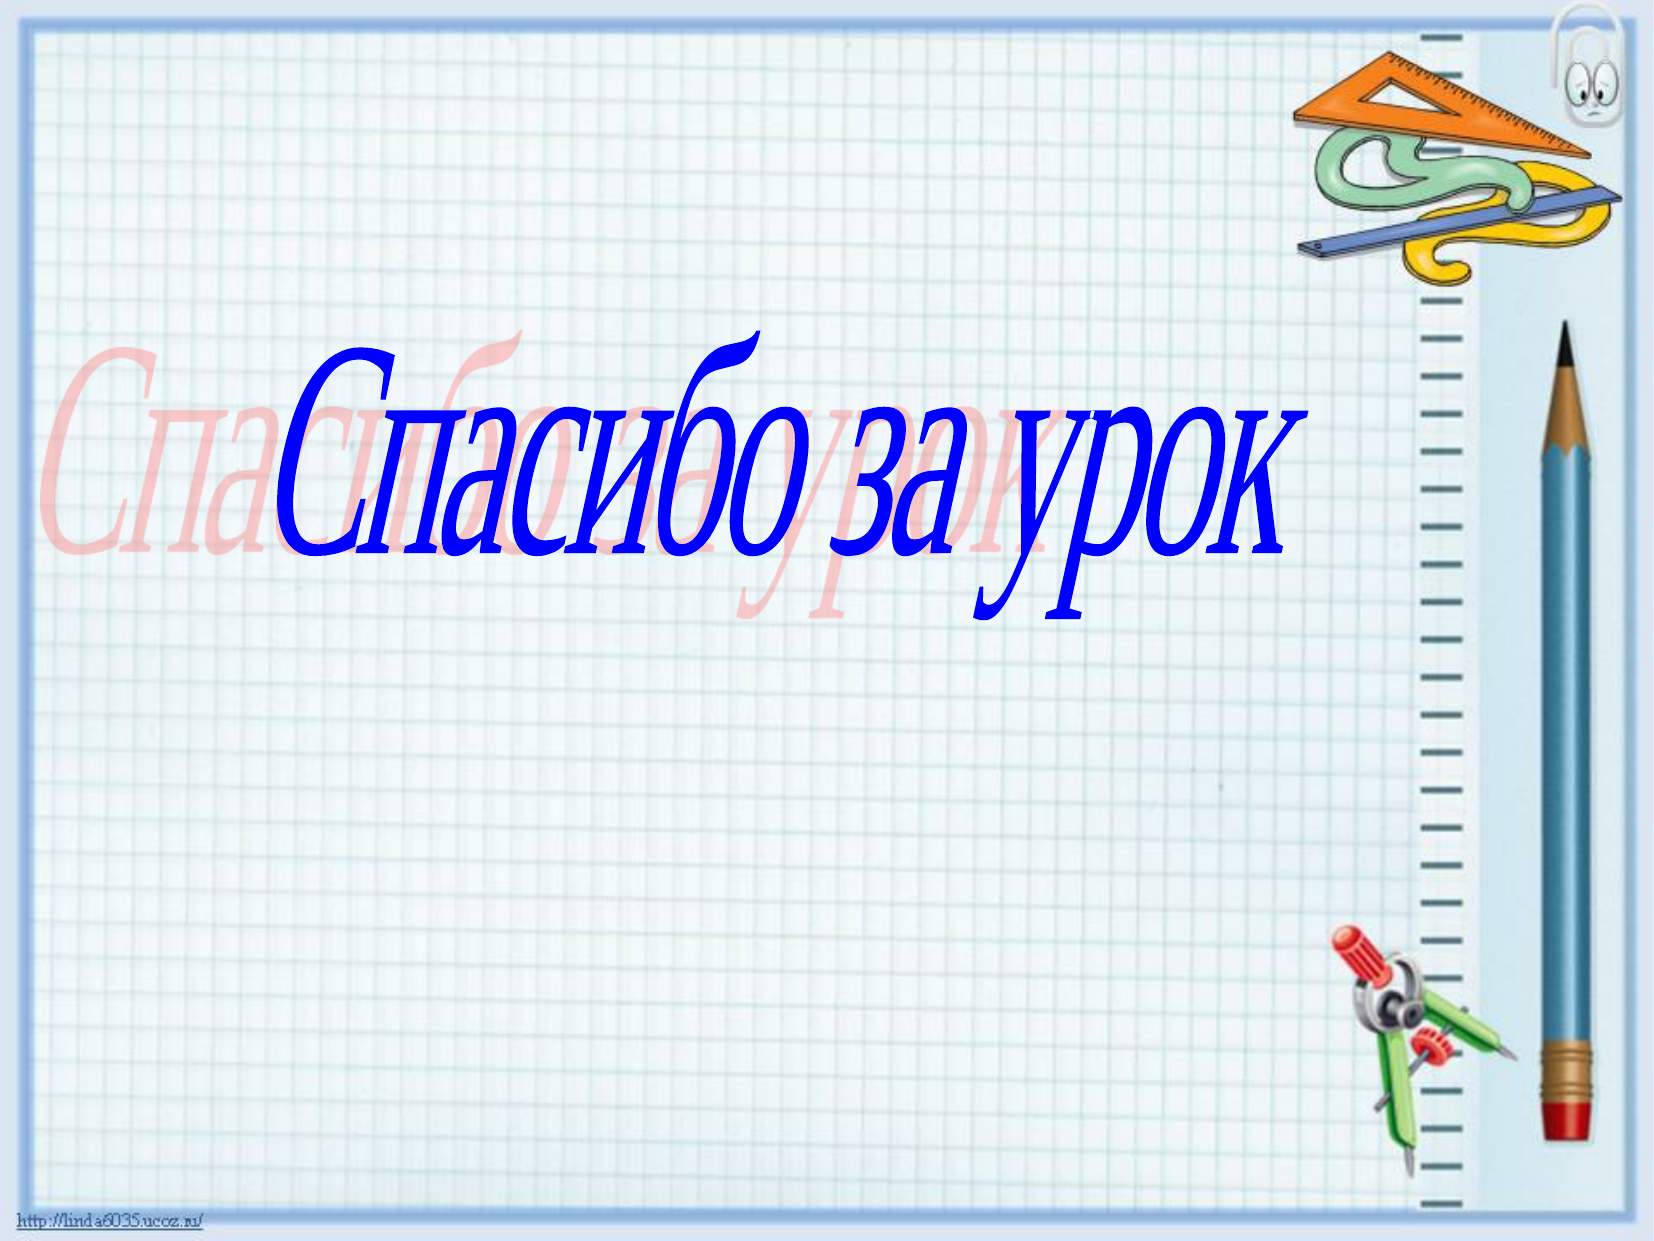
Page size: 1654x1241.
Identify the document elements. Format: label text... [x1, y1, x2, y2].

text_box Спасибо за урок [829, 406, 906, 557]
text_box Спасибо за урок [1146, 406, 1226, 557]
text_box Спасибо за урок [512, 406, 675, 557]
text_box Спасибо за урок [729, 406, 809, 557]
text_box Спасибо за урок [441, 407, 517, 557]
text_box Спасибо за урок [973, 406, 1153, 621]
text_box Спасибо за урок [277, 347, 467, 557]
text_box Спасибо за урок [892, 407, 967, 557]
text_box Спасибо за урок [1205, 410, 1309, 554]
text_box Спасибо за урок [657, 330, 761, 557]
picture [0, 0, 1654, 1241]
